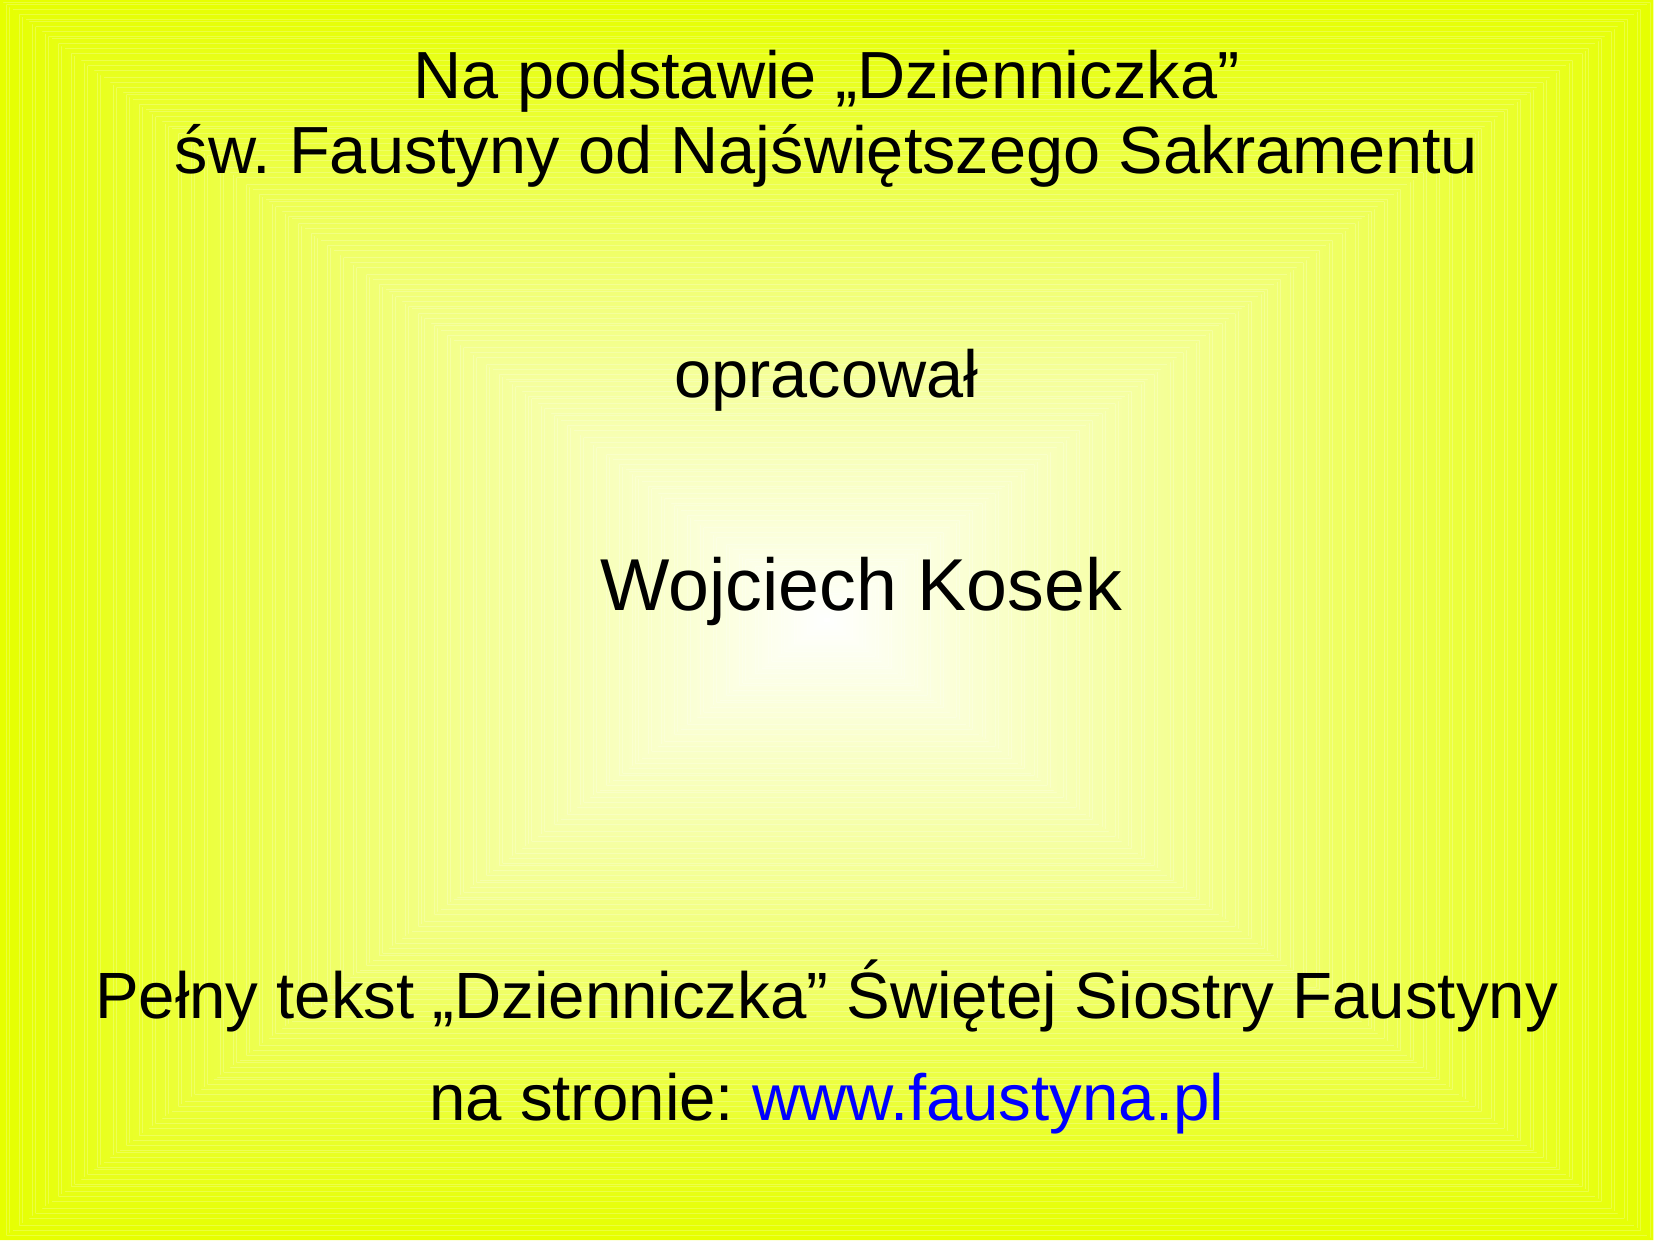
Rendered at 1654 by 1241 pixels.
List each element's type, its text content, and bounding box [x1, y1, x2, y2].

title Na podstawie „Dzienniczka” św. Faustyny od Najświętszego Sakramentu opracował [82, 38, 1571, 412]
list Wojciech Kosek Pełny tekst „Dzienniczka” Świętej Siostry Faustyny na stronie: www.faustyna.pl [82, 544, 1571, 1160]
